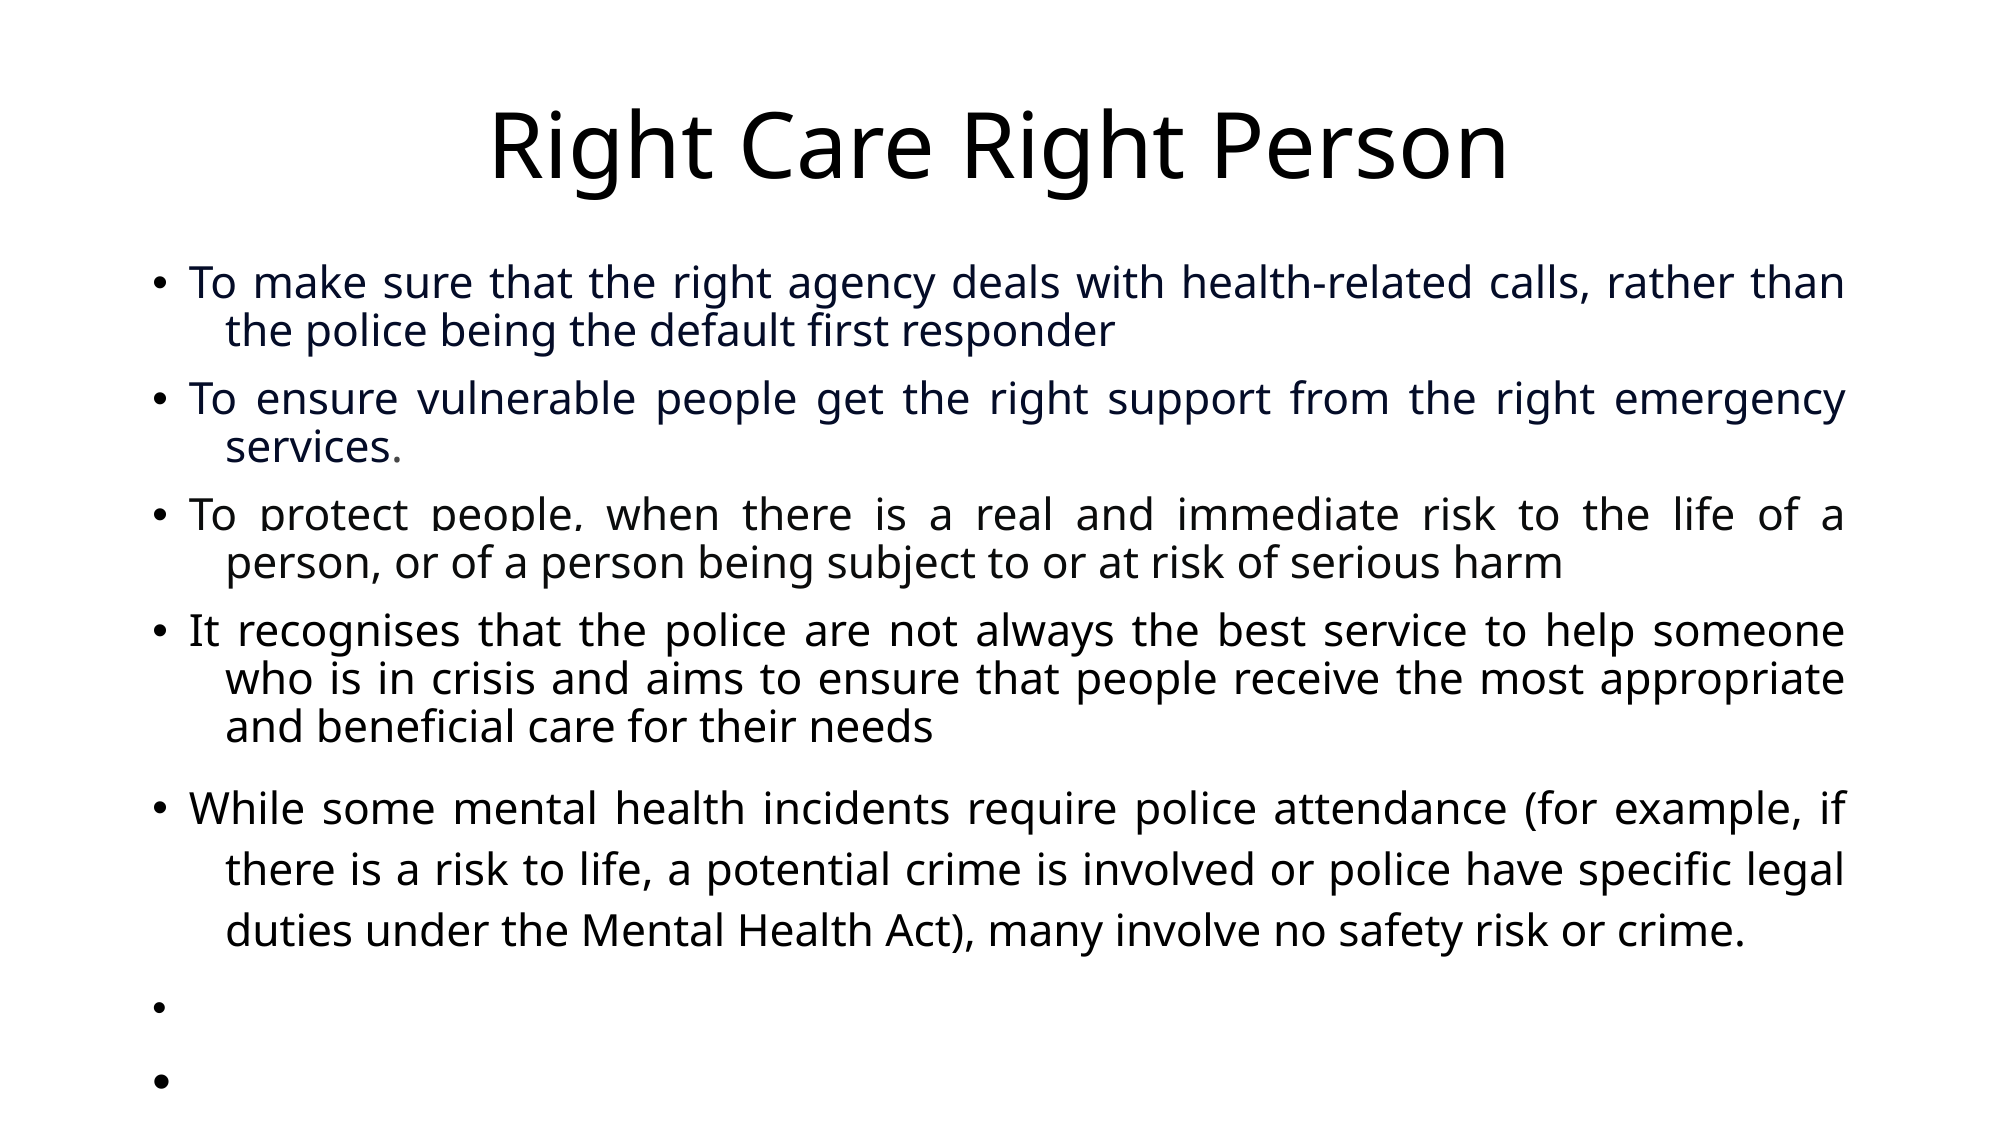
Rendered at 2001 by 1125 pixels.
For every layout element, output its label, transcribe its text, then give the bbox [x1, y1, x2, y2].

title Right Care Right Person [137, 59, 1863, 238]
list To make sure that the right agency deals with health-related calls, rather than the police being the default first responder To ensure vulnerable people get the right support from the right emergency services. To protect people, when there is a real and immediate risk to the life of a person, or of a person being subject to or at risk of serious harm It recognises that the police are not always the best service to help someone who is in crisis and aims to ensure that people receive the most appropriate and beneficial care for their needs While some mental health incidents require police attendance (for example, if there is a risk to life, a potential crime is involved or police have specific legal duties under the Mental Health Act), many involve no safety risk or crime. [137, 253, 1863, 1014]
